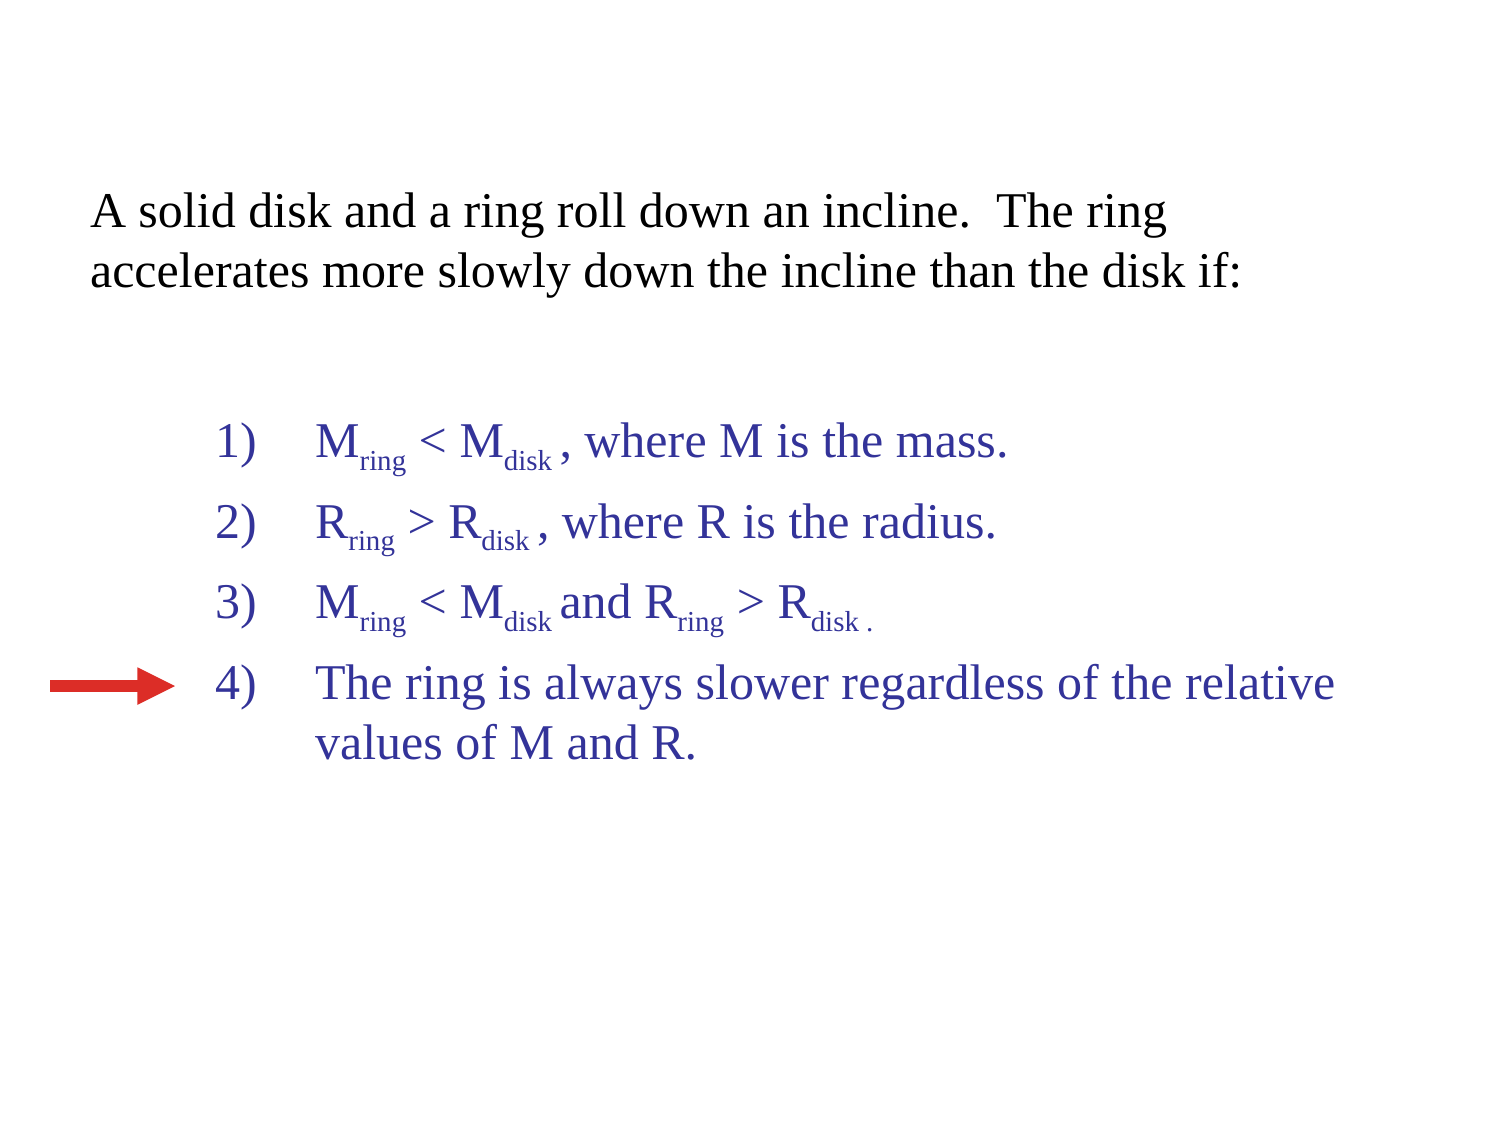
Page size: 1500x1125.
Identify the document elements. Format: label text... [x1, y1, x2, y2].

list Mring < Mdisk , where M is the mass. Rring > Rdisk , where R is the radius. Mring < Mdisk and Rring > Rdisk . The ring is always slower regardless of the relative values of M and R. [200, 399, 1476, 901]
title A solid disk and a ring roll down an incline. The ring accelerates more slowly down the incline than the disk if: [75, 137, 1351, 338]
